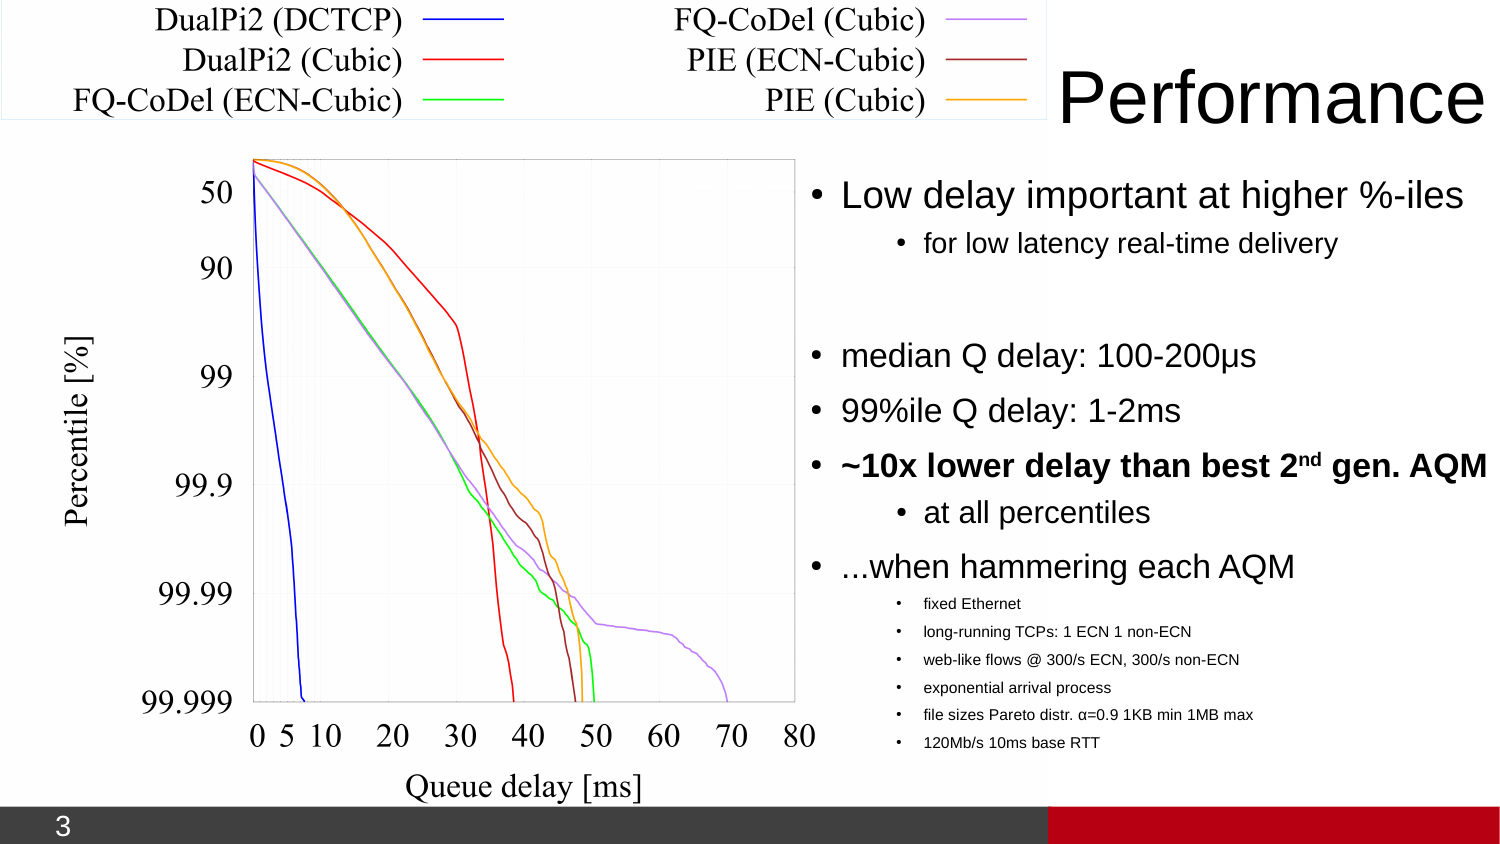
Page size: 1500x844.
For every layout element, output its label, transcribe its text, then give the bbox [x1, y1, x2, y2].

title Performance [1053, 22, 1492, 173]
picture [1, 0, 1047, 804]
list Low delay important at higher %-iles for low latency real-time delivery median Q delay: 100-200μs 99%ile Q delay: 1-2ms ~10x lower delay than best 2nd gen. AQM at all percentiles ...when hammering each AQM fixed Ethernet long-running TCPs: 1 ECN 1 non-ECN web-like flows @ 300/s ECN, 300/s non-ECN exponential arrival process file sizes Pareto distr. α=0.9 1KB min 1MB max 120Mb/s 10ms base RTT [800, 173, 1493, 791]
